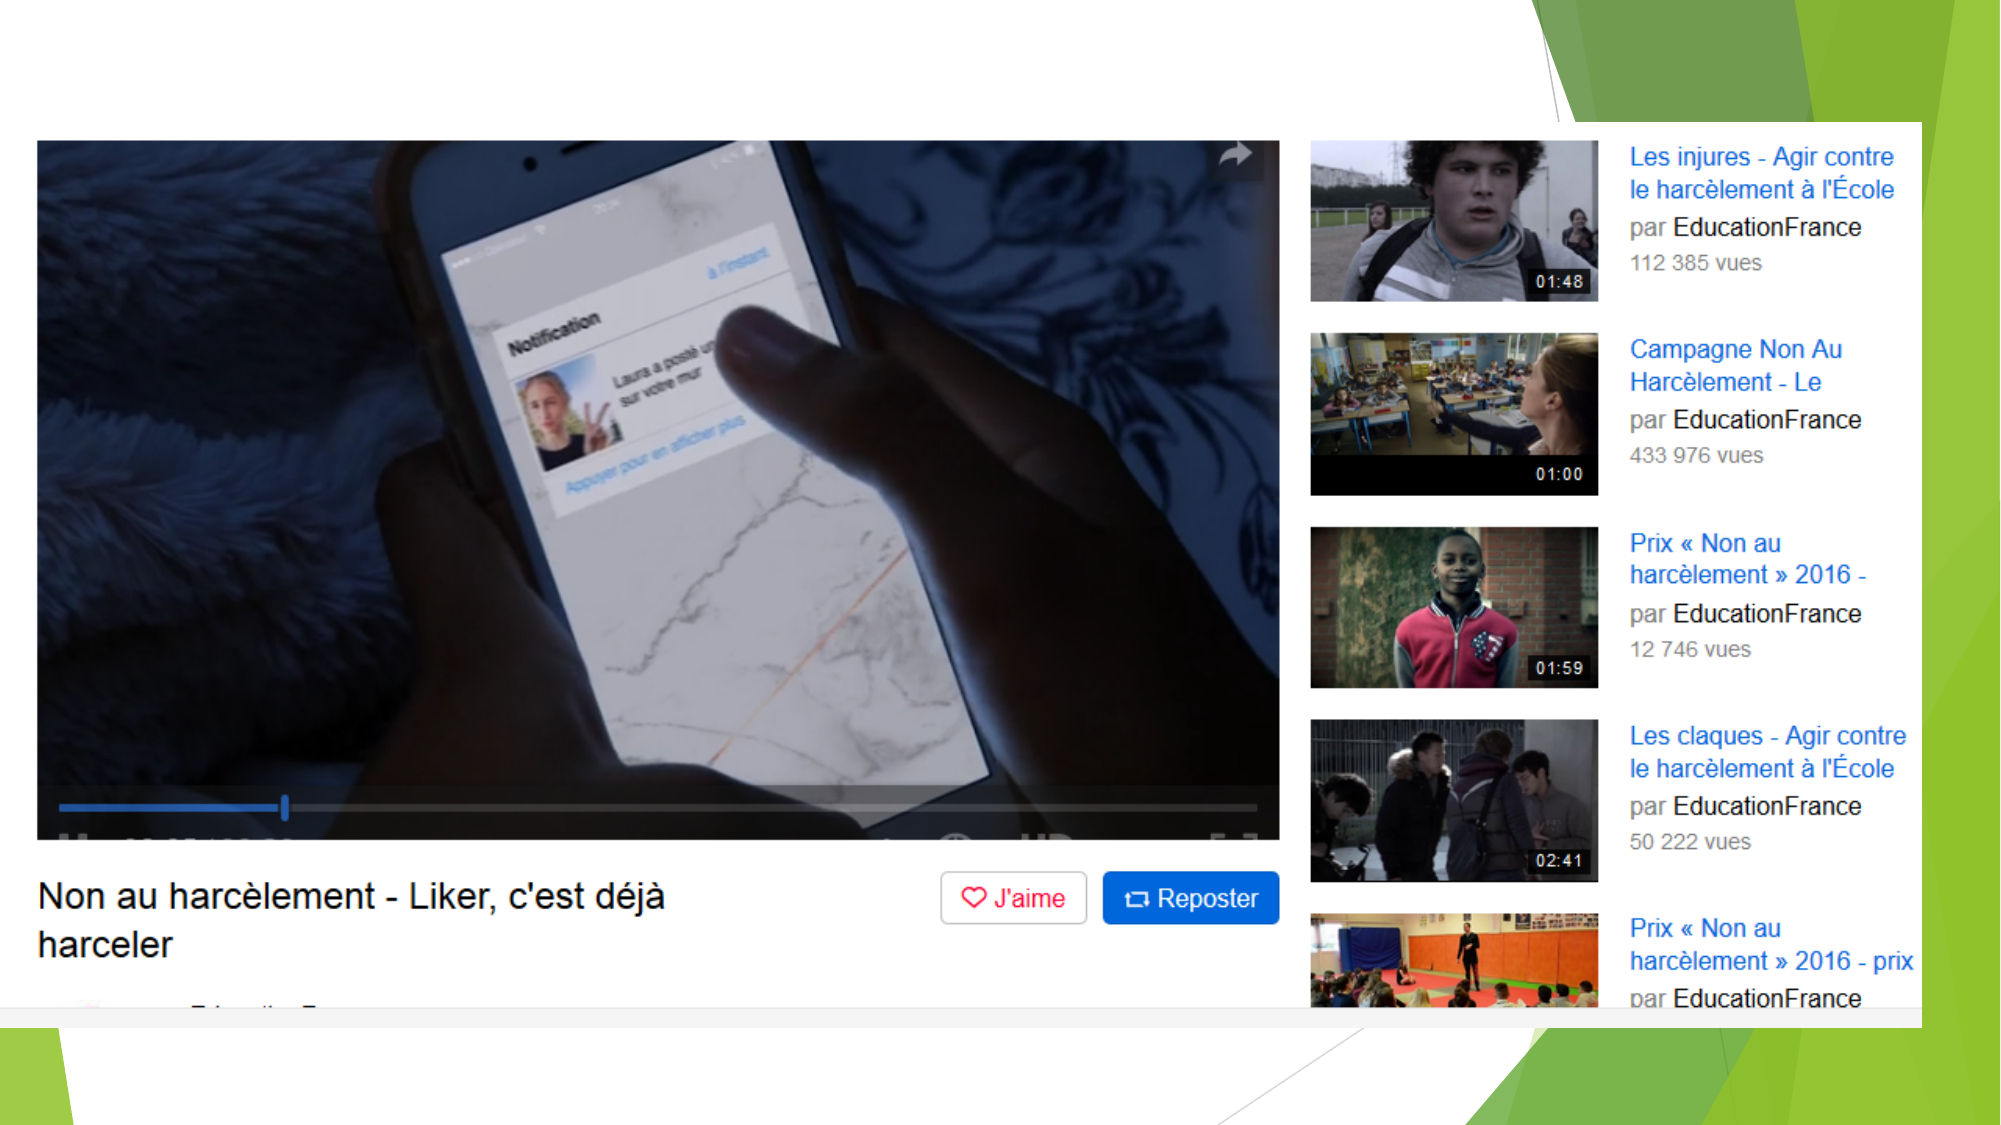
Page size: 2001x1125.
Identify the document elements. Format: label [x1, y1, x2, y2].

picture [0, 122, 1922, 1028]
